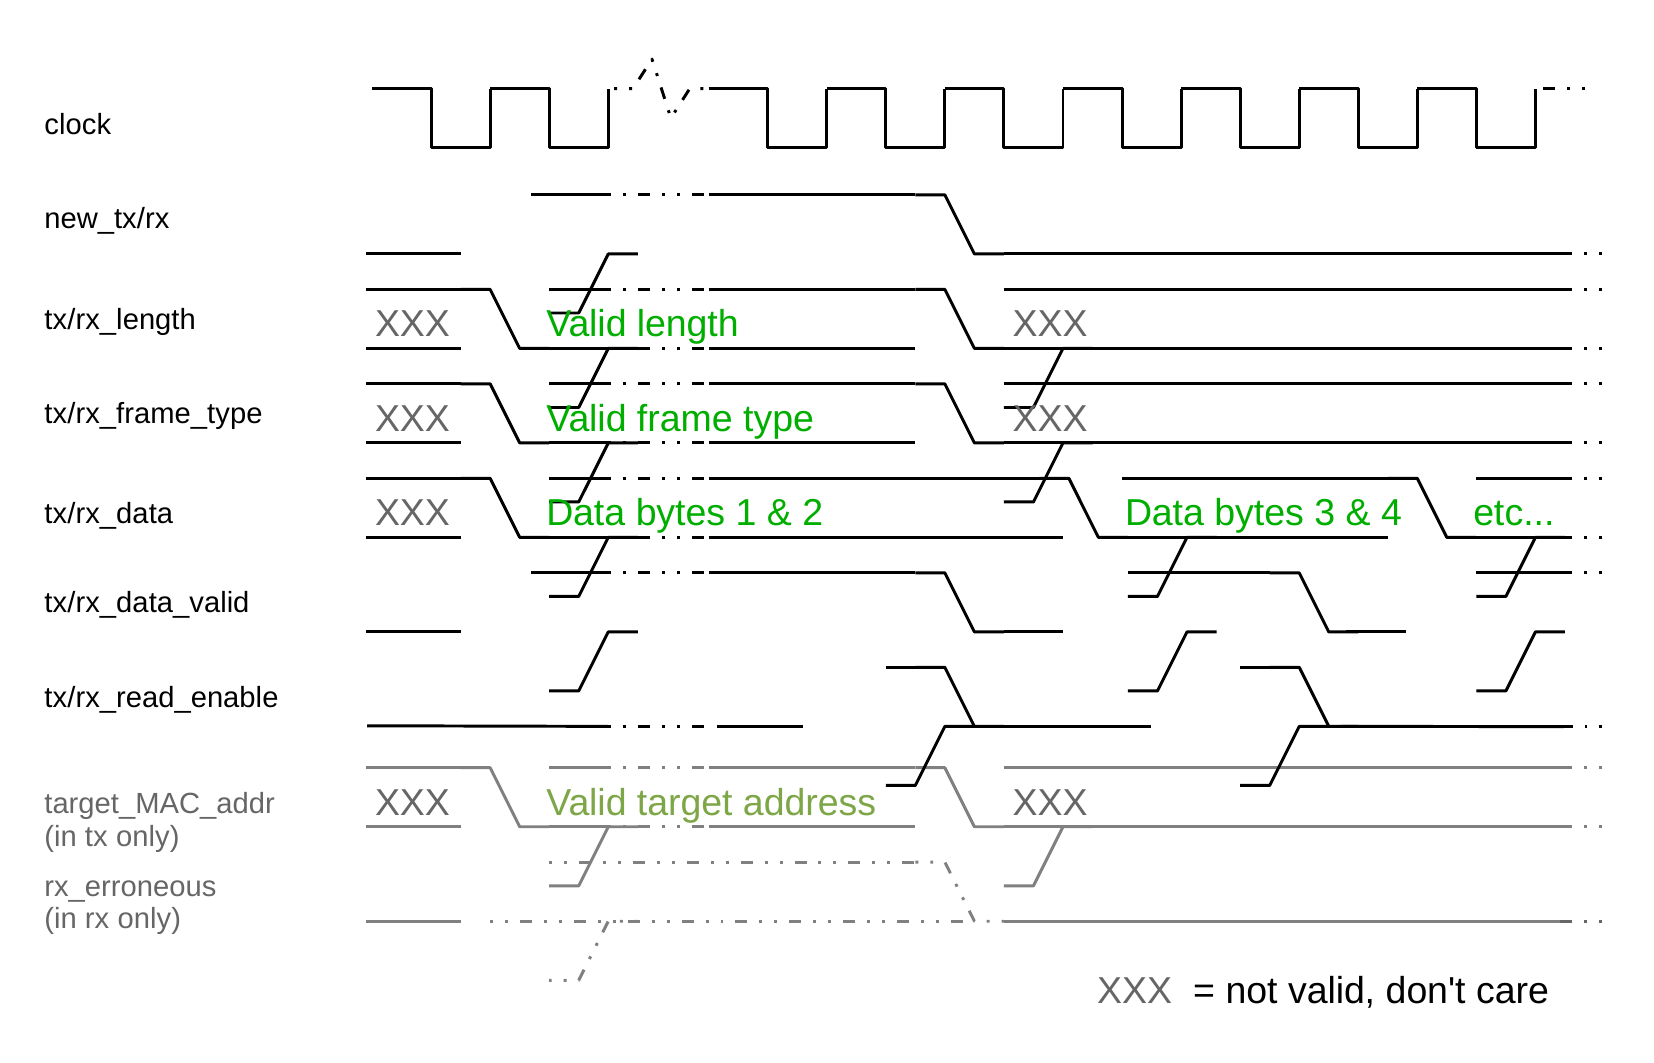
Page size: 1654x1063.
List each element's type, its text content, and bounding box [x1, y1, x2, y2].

text_box XXX [360, 484, 465, 542]
text_box XXX [998, 389, 1103, 447]
text_box Data bytes 3 & 4 [1110, 484, 1458, 542]
text_box target_MAC_addr (in tx only) [29, 779, 325, 860]
text_box tx/rx_data_valid [29, 578, 284, 627]
text_box Data bytes 1 & 2 [531, 484, 922, 542]
text_box Valid frame type [531, 389, 922, 447]
text_box XXX [360, 389, 465, 447]
text_box XXX = not valid, don't care [1082, 962, 1564, 1020]
text_box tx/rx_length [29, 295, 284, 343]
text_box XXX [998, 295, 1103, 353]
text_box tx/rx_frame_type [29, 389, 360, 438]
text_box XXX [360, 295, 465, 353]
text_box tx/rx_data [29, 490, 284, 538]
text_box Valid length [531, 295, 922, 353]
text_box clock [29, 100, 284, 148]
text_box Valid target address [531, 773, 922, 831]
text_box tx/rx_read_enable [29, 673, 296, 721]
text_box rx_erroneous (in rx only) [29, 862, 284, 943]
text_box etc... [1458, 484, 1595, 542]
text_box XXX [998, 773, 1103, 831]
text_box new_tx/rx [29, 194, 284, 243]
text_box XXX [360, 773, 465, 831]
